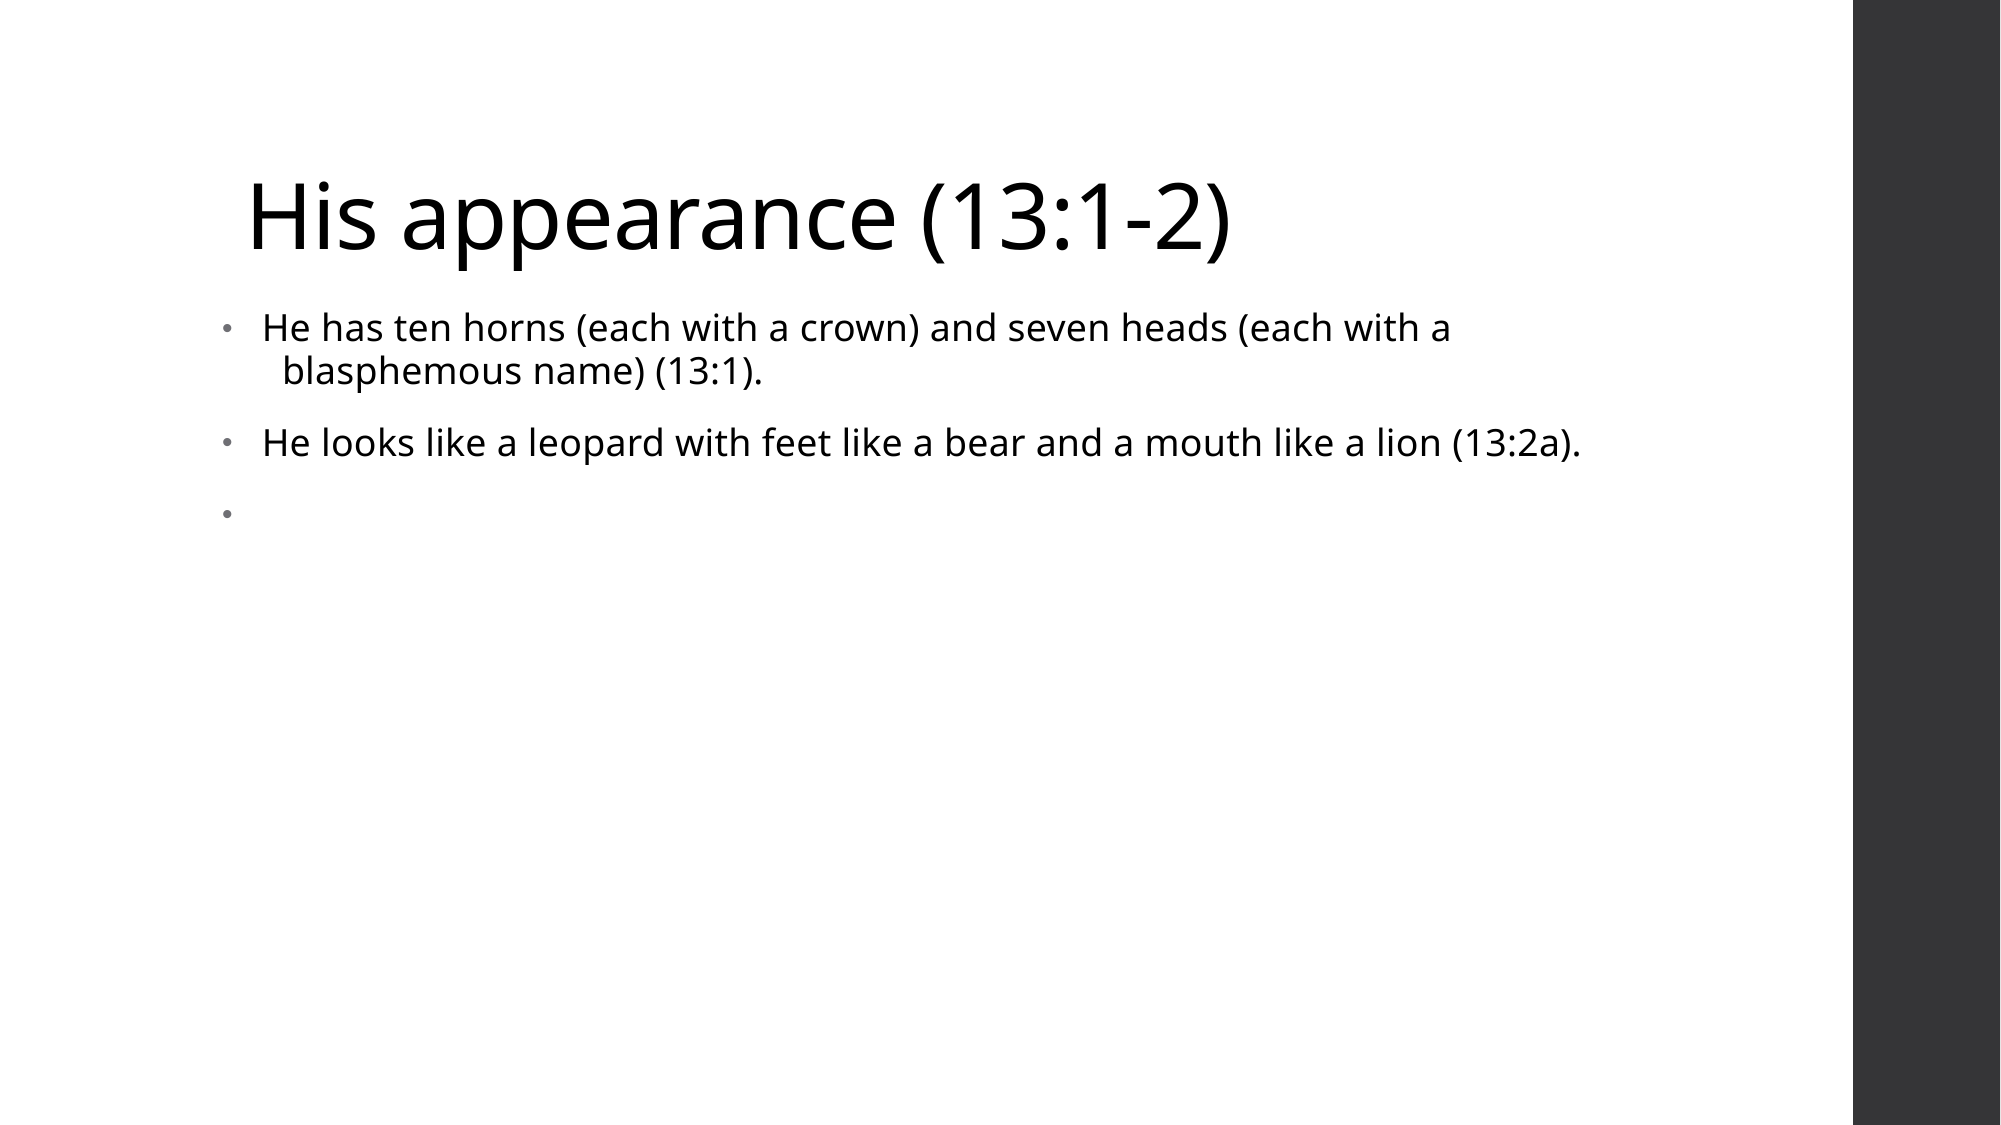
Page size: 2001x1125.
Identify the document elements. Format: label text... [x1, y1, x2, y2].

title His appearance (13:1-2) [206, 60, 1797, 278]
list He has ten horns (each with a crown) and seven heads (each with a blasphemous name) (13:1). He looks like a leopard with feet like a bear and a mouth like a lion (13:2a). [206, 299, 1617, 1014]
